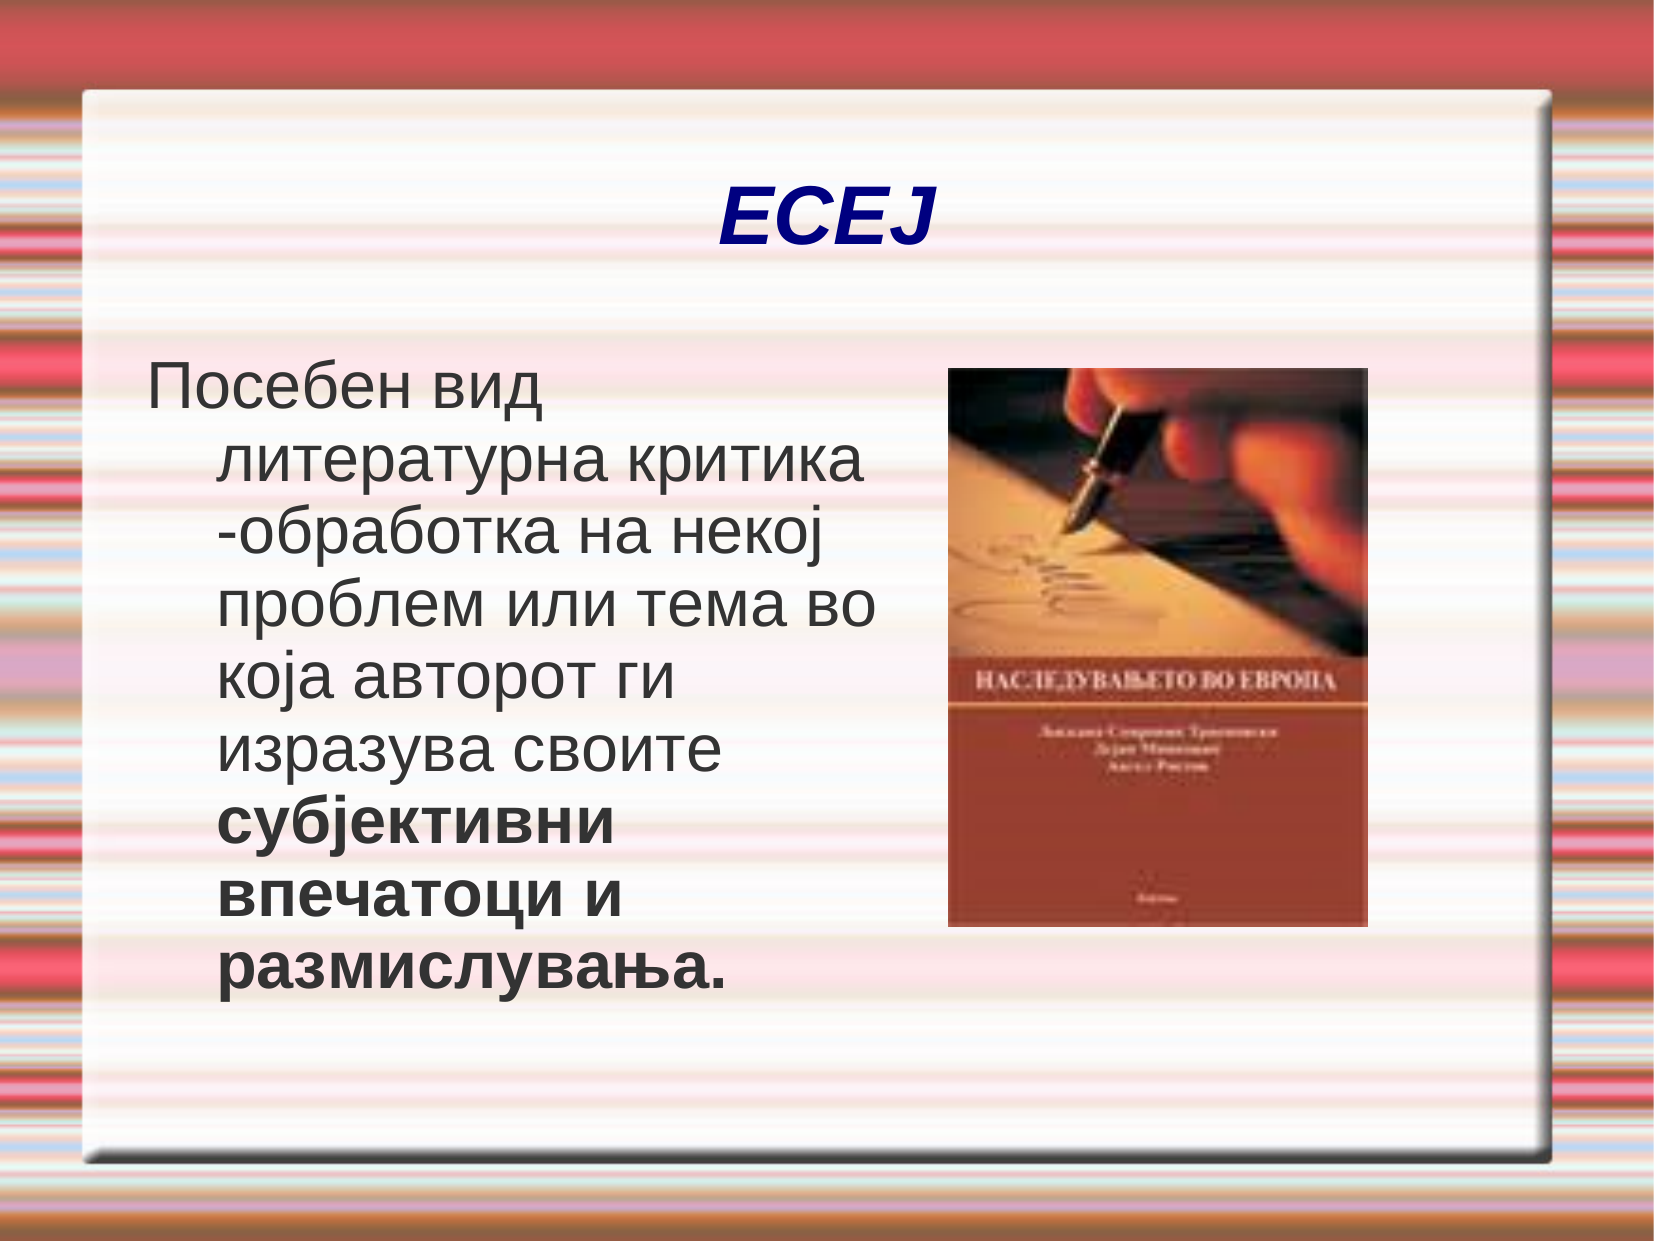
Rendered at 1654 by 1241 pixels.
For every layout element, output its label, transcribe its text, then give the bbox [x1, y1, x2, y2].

title ЕСЕЈ [121, 79, 1533, 356]
picture [0, 0, 1654, 1241]
list Посебен вид литературна критика -обработка на некој проблем или тема во која авторот ги изразува своите субјективни впечатоци и размислувања. [134, 350, 888, 1116]
